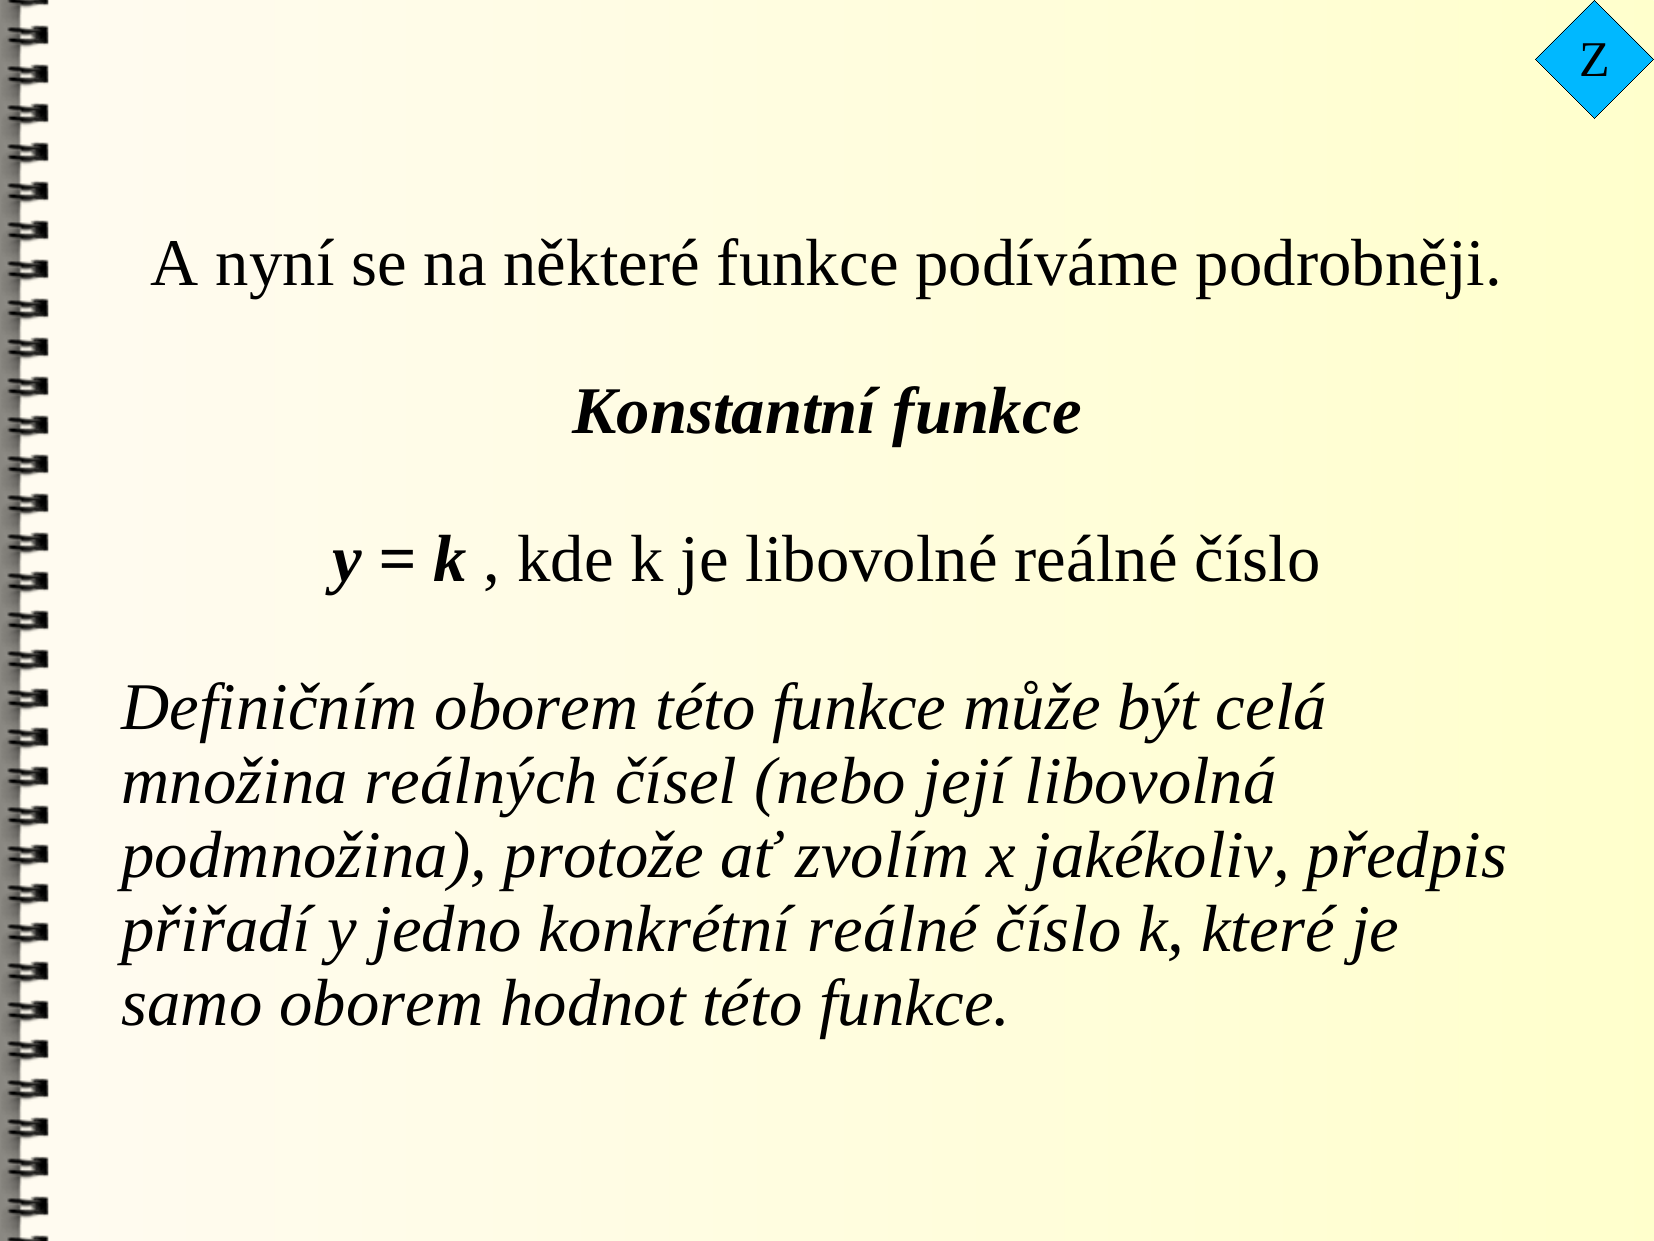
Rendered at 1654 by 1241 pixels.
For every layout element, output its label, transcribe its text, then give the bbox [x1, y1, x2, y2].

picture [0, 0, 1654, 1241]
text_box Z [1535, 0, 1654, 119]
subtitle A nyní se na některé funkce podíváme podrobněji. Konstantní funkce y = k , kde k je libovolné reálné číslo Definičním oborem této funkce může být celá množina reálných čísel (nebo její libovolná podmnožina), protože ať zvolím x jakékoliv, předpis přiřadí y jedno konkrétní reálné číslo k, které je samo oborem hodnot této funkce. [121, 102, 1534, 1164]
